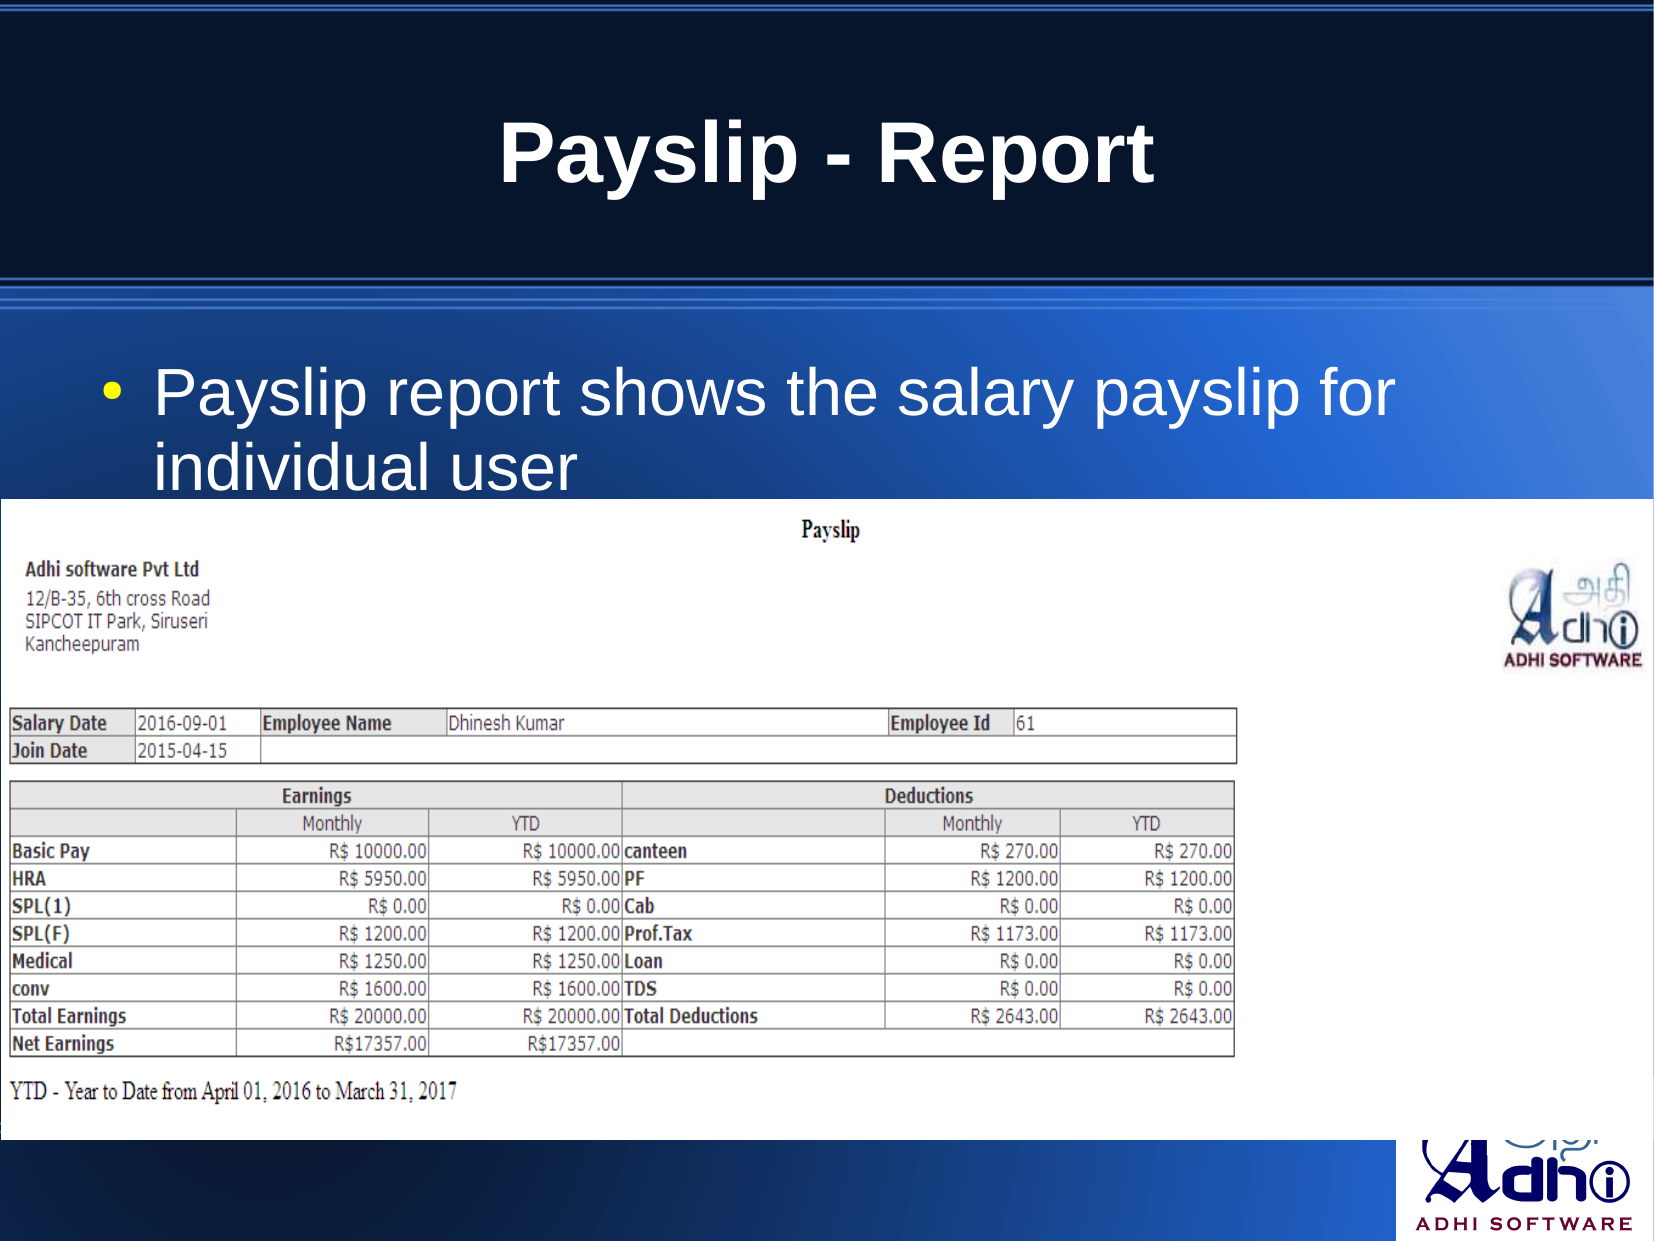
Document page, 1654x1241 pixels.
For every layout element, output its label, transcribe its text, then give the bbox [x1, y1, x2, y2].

picture [0, 0, 1654, 1241]
title Payslip - Report [82, 56, 1571, 250]
list Payslip report shows the salary payslip for individual user [82, 355, 1571, 499]
